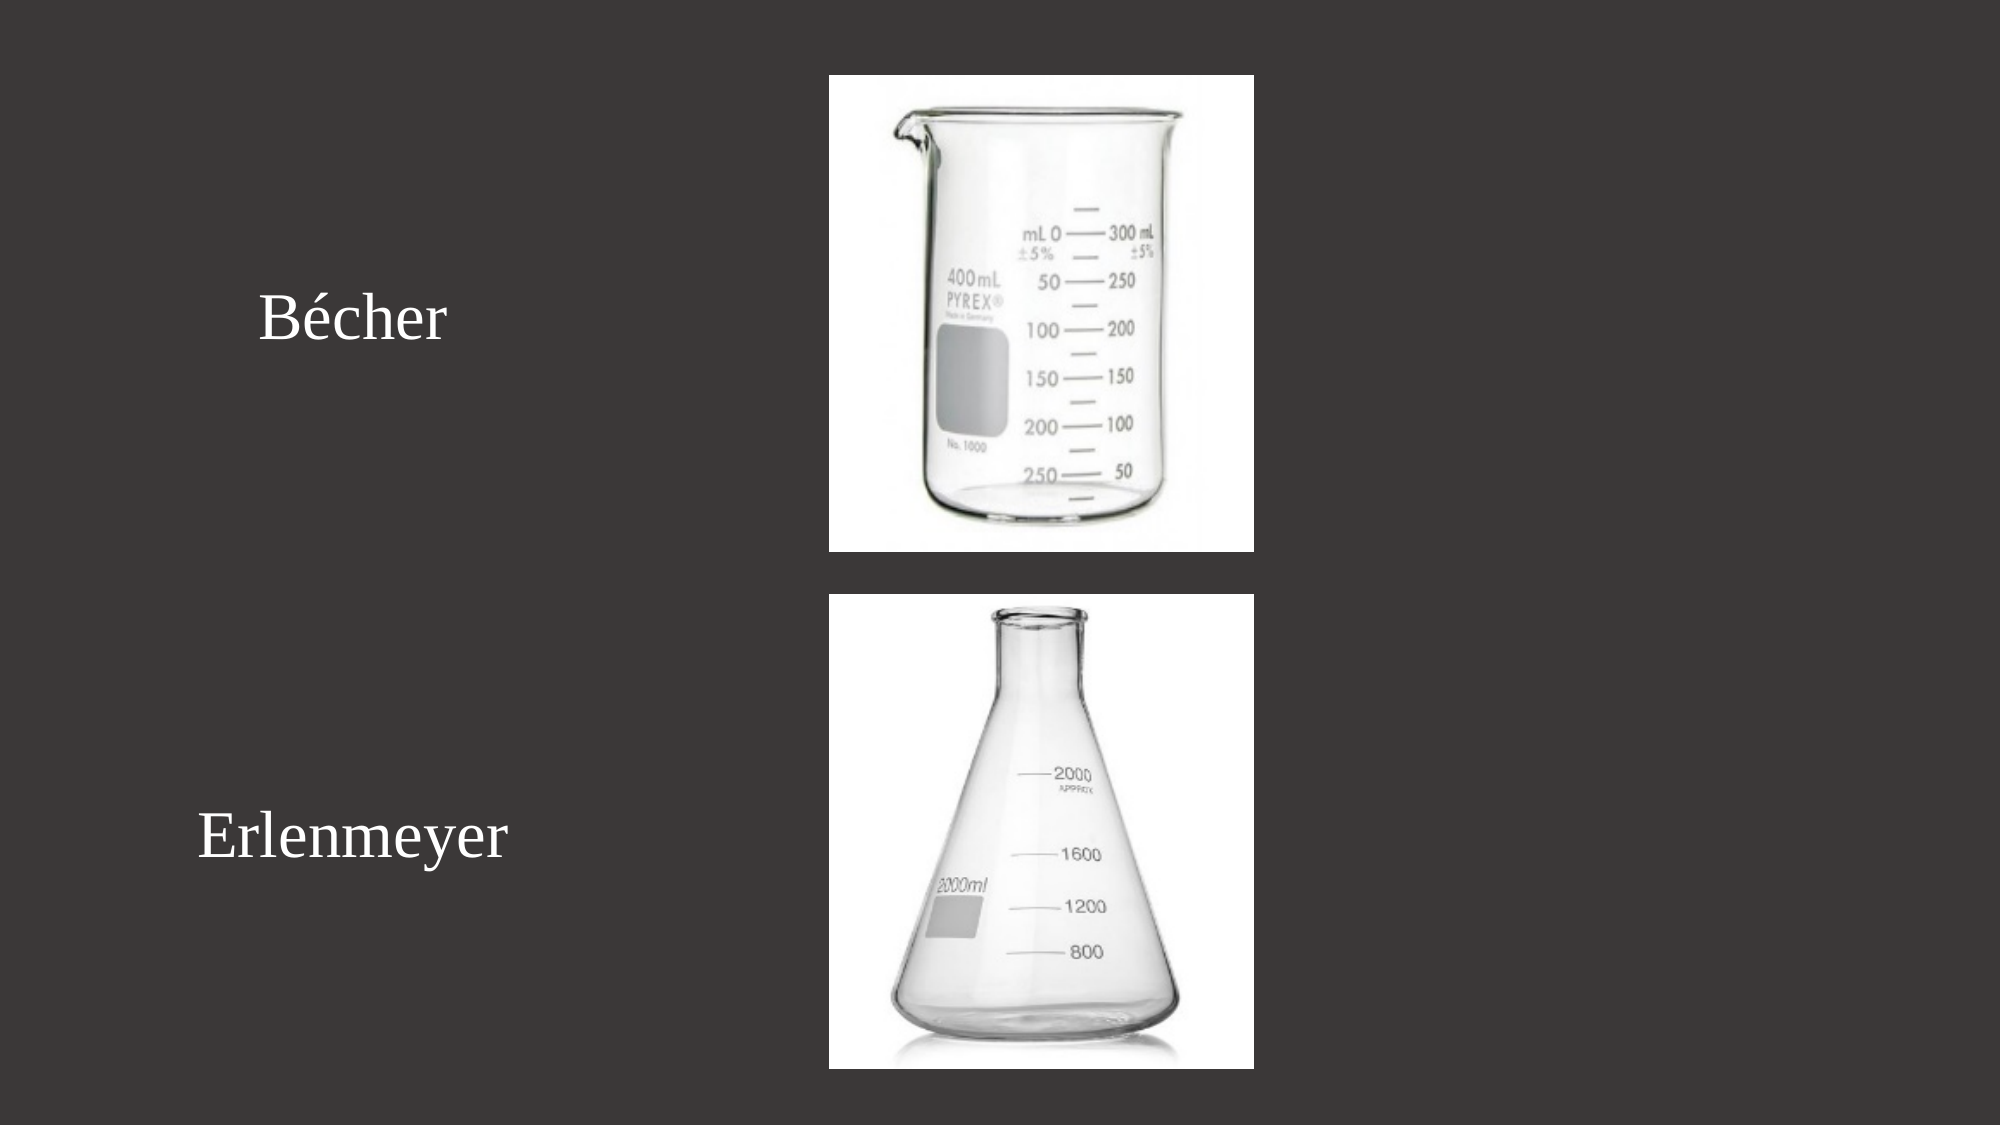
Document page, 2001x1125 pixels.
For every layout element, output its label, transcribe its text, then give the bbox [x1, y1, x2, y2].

picture [829, 594, 1254, 1069]
picture [829, 75, 1254, 552]
text_box Erlenmeyer [143, 783, 564, 880]
text_box Bécher [143, 265, 564, 362]
